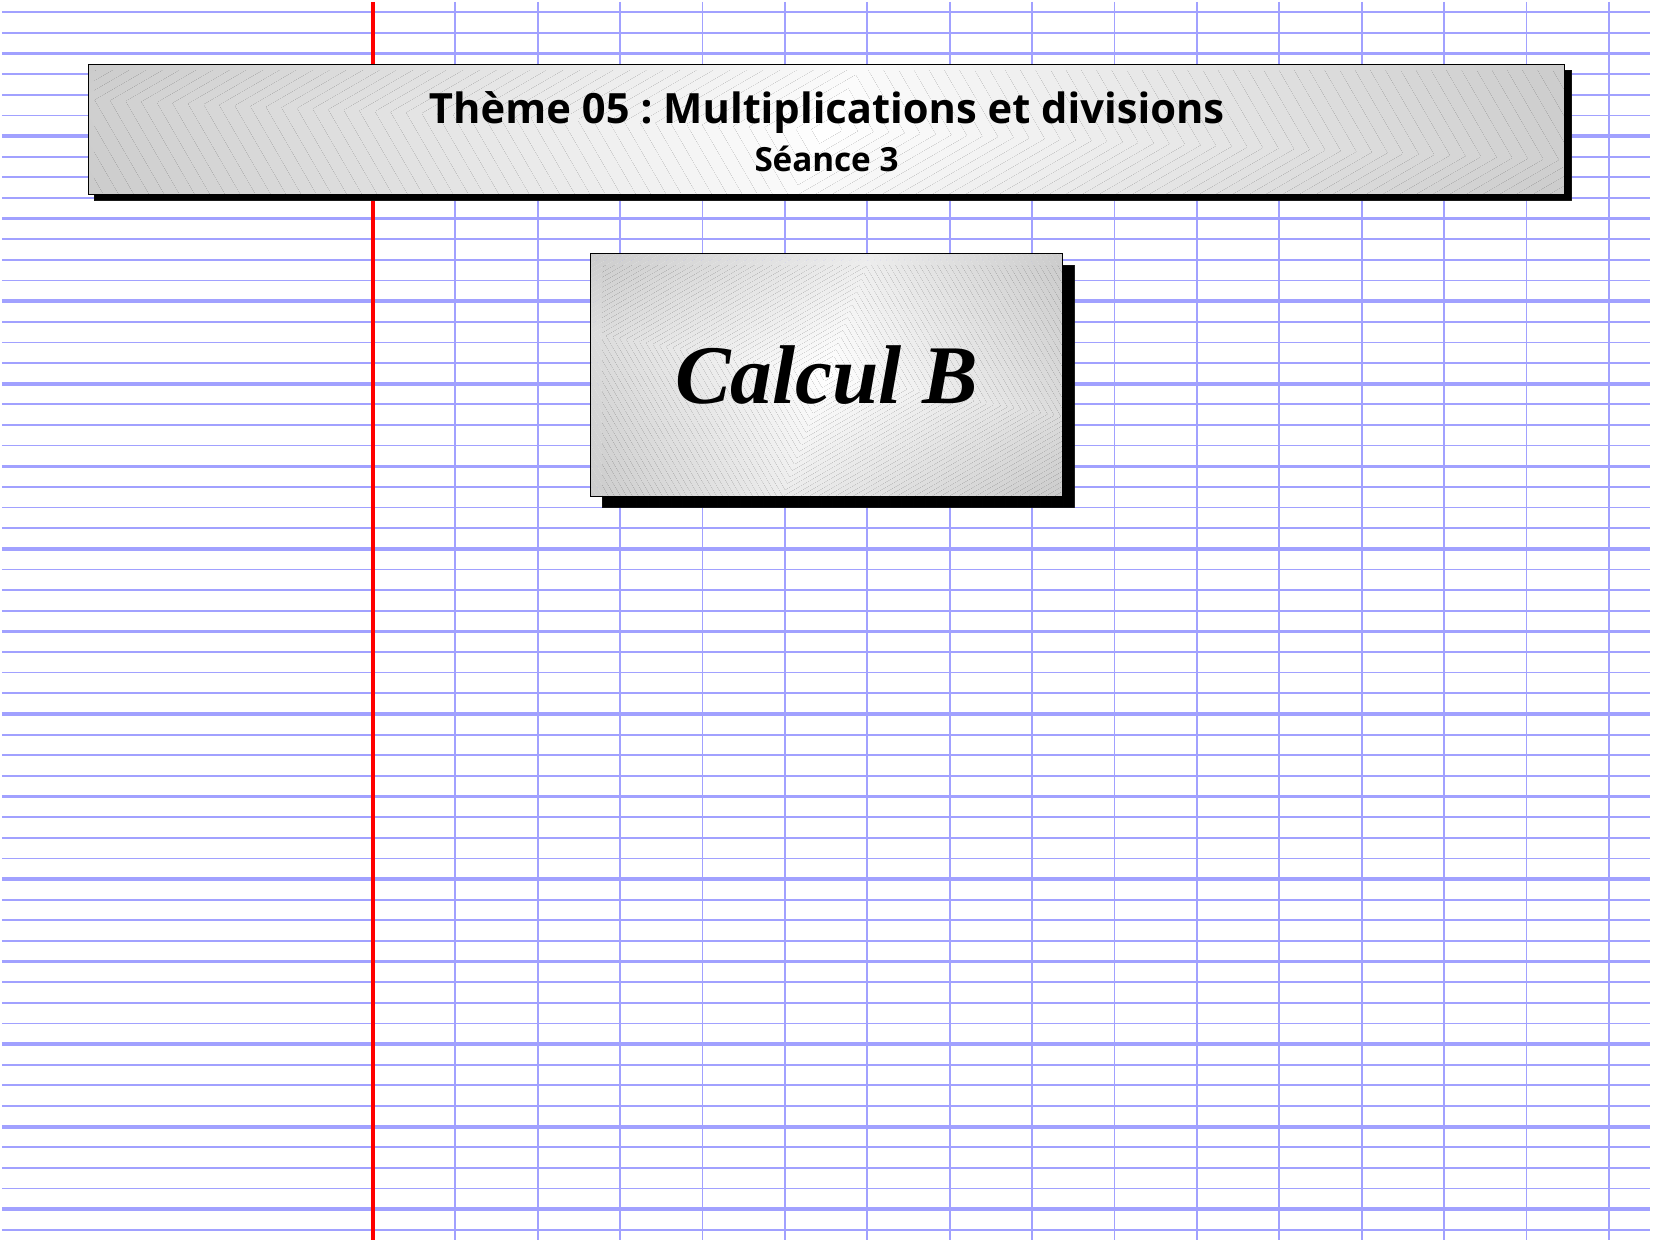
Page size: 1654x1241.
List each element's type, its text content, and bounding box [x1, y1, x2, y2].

text_box Calcul B [590, 253, 1063, 497]
text_box Thème 05 : Multiplications et divisions Séance 3 [88, 64, 1565, 195]
picture [0, 0, 1654, 1241]
